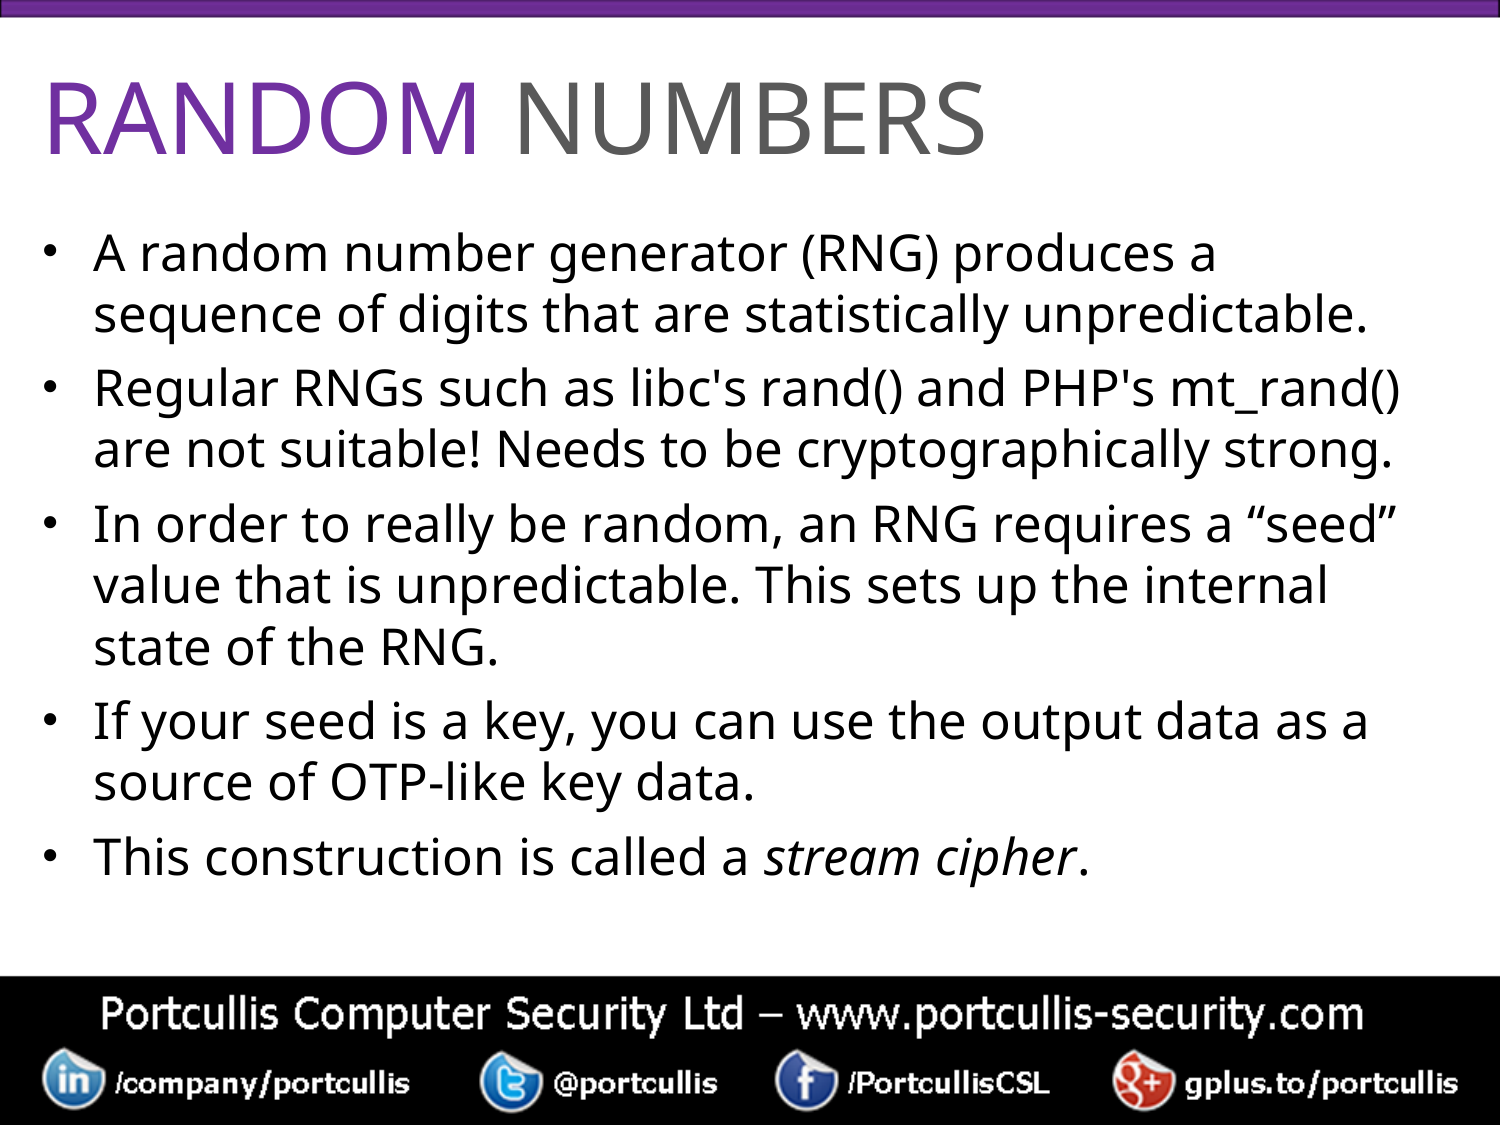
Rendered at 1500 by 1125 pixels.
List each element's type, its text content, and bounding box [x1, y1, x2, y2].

picture [0, 0, 1500, 1125]
list A random number generator (RNG) produces a sequence of digits that are statistically unpredictable. Regular RNGs such as libc's rand() and PHP's mt_rand() are not suitable! Needs to be cryptographically strong. In order to really be random, an RNG requires a “seed” value that is unpredictable. This sets up the internal state of the RNG. If your seed is a key, you can use the output data as a source of OTP-like key data. This construction is called a stream cipher. [41, 219, 1428, 965]
title RANDOM NUMBERS [41, 42, 1434, 202]
